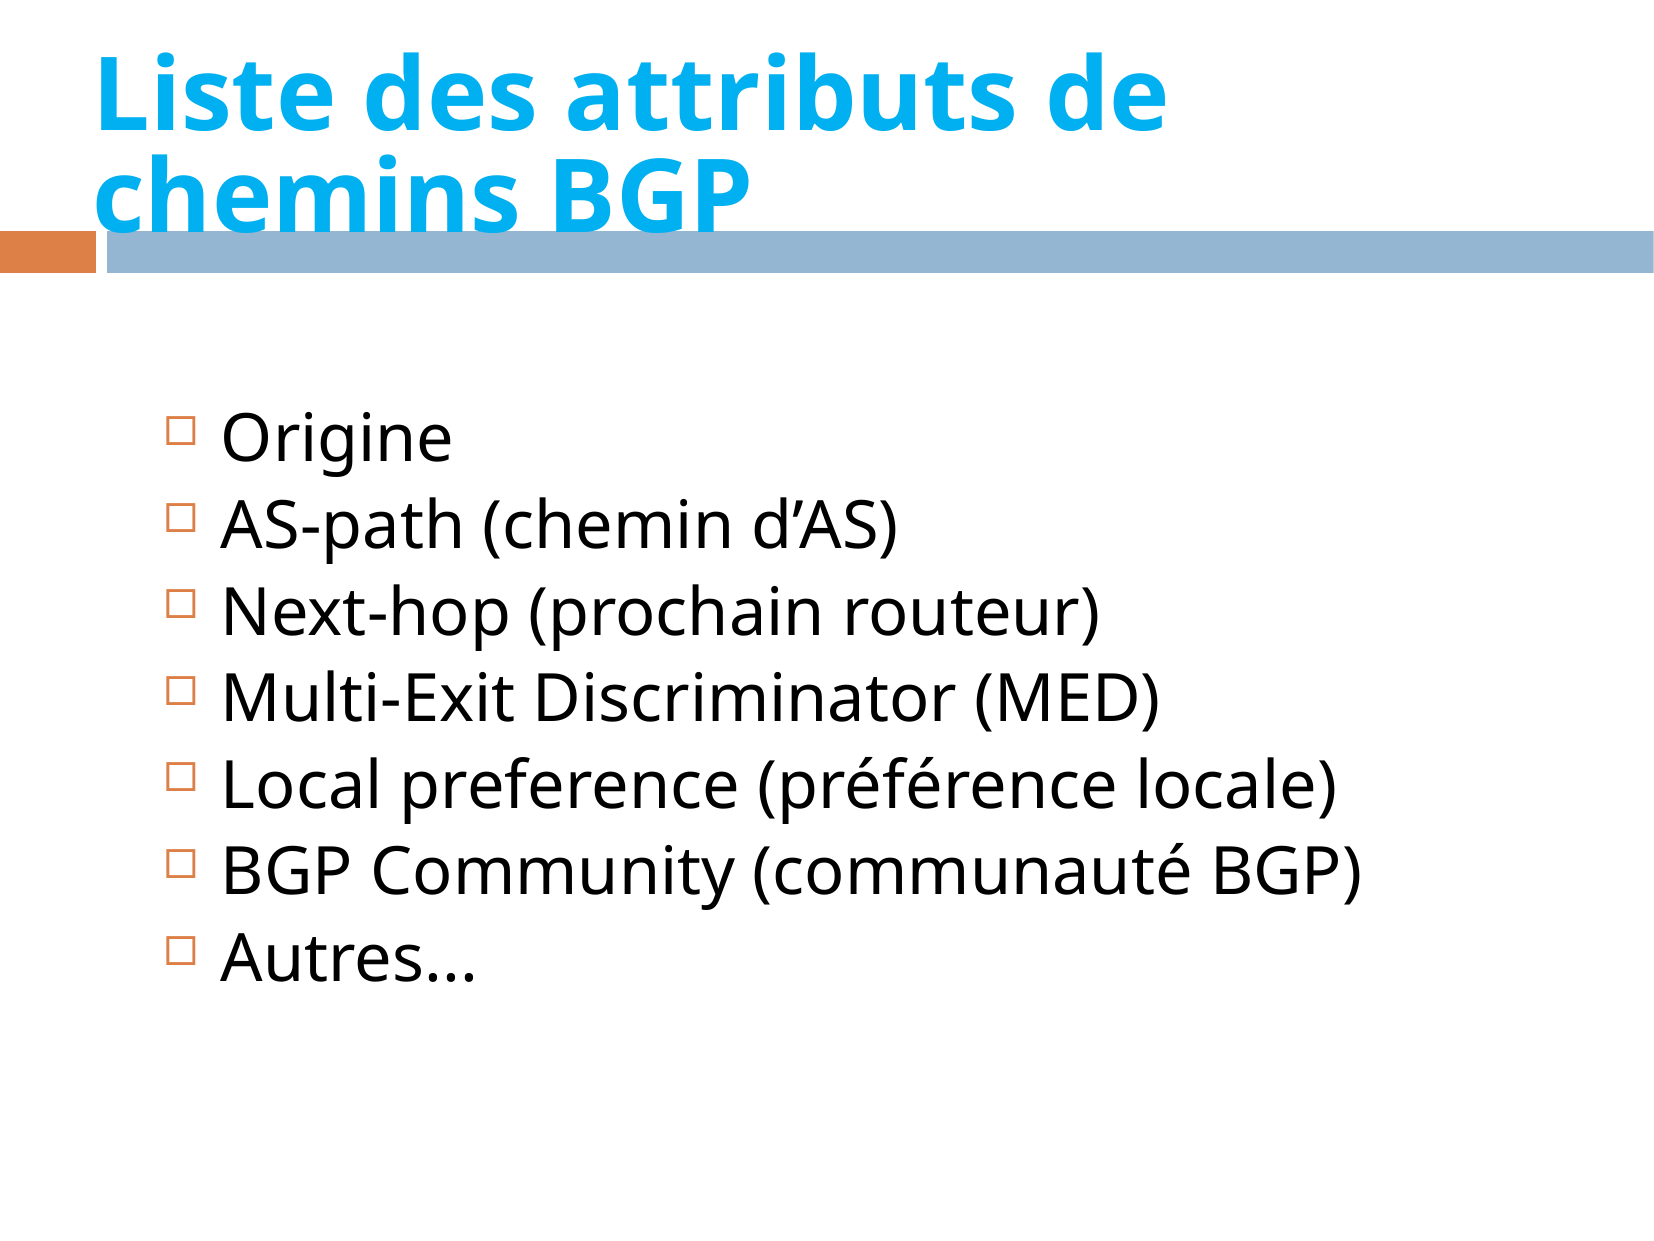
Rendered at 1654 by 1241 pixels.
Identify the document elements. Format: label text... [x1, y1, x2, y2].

title Liste des attributs de chemins BGP [77, 41, 1599, 222]
list Origine AS-path (chemin d’AS)‏ Next-hop (prochain routeur)‏ Multi-Exit Discriminator (MED)‏ Local preference (préférence locale)‏ BGP Community (communauté BGP)‏ Autres... [77, 264, 1565, 1133]
